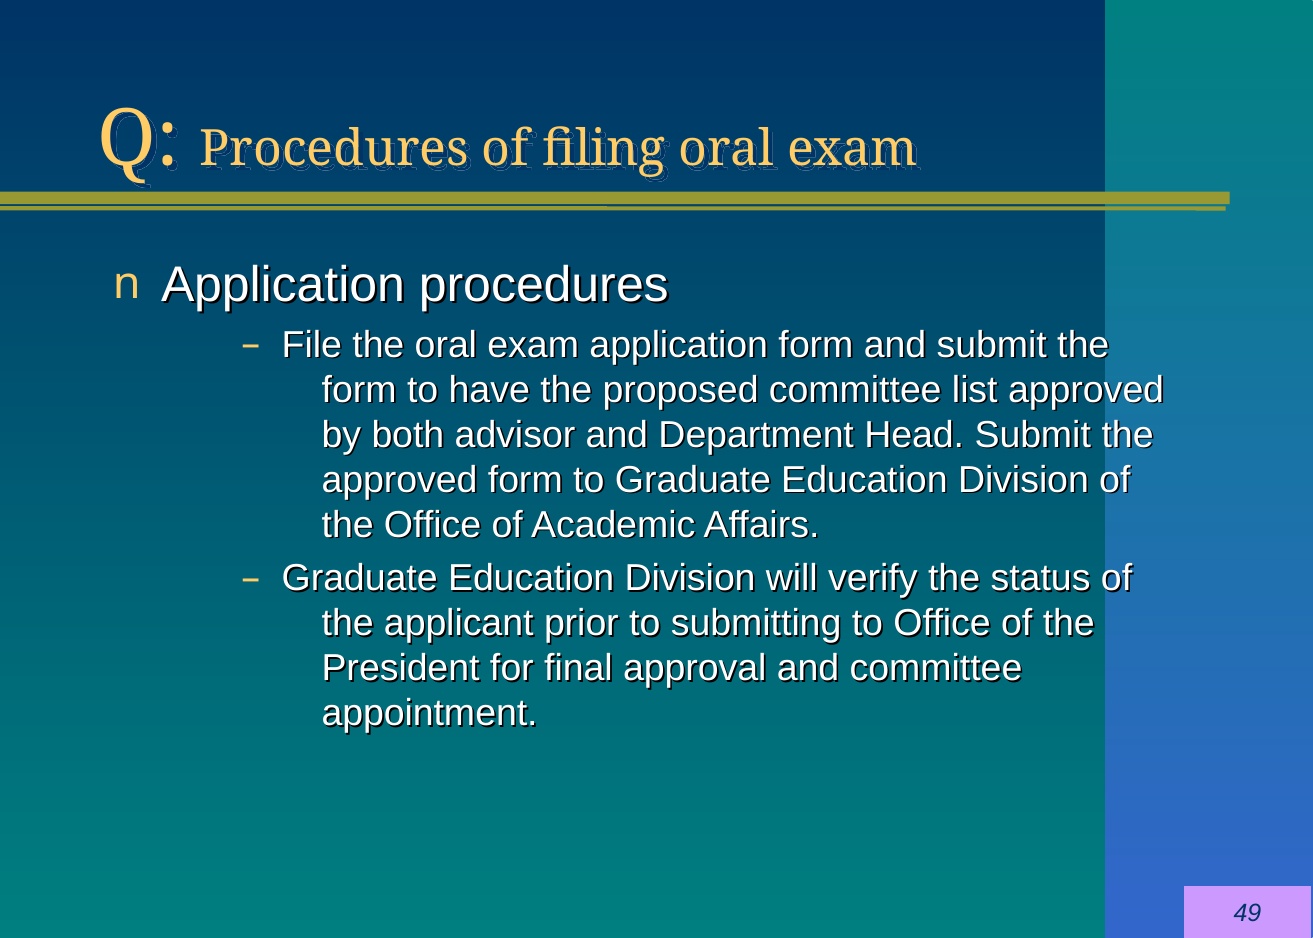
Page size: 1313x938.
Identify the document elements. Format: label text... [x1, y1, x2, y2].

list Application procedures File the oral exam application form and submit the form to have the proposed committee list approved by both advisor and Department Head. Submit the approved form to Graduate Education Division of the Office of Academic Affairs. Graduate Education Division will verify the status of the applicant prior to submitting to Office of the President for final approval and committee appointment. [99, 244, 1201, 844]
title Q: Procedures of filing oral exam [84, 36, 1280, 188]
text_box 49 [1185, 887, 1310, 937]
text_box [1105, 0, 1313, 938]
